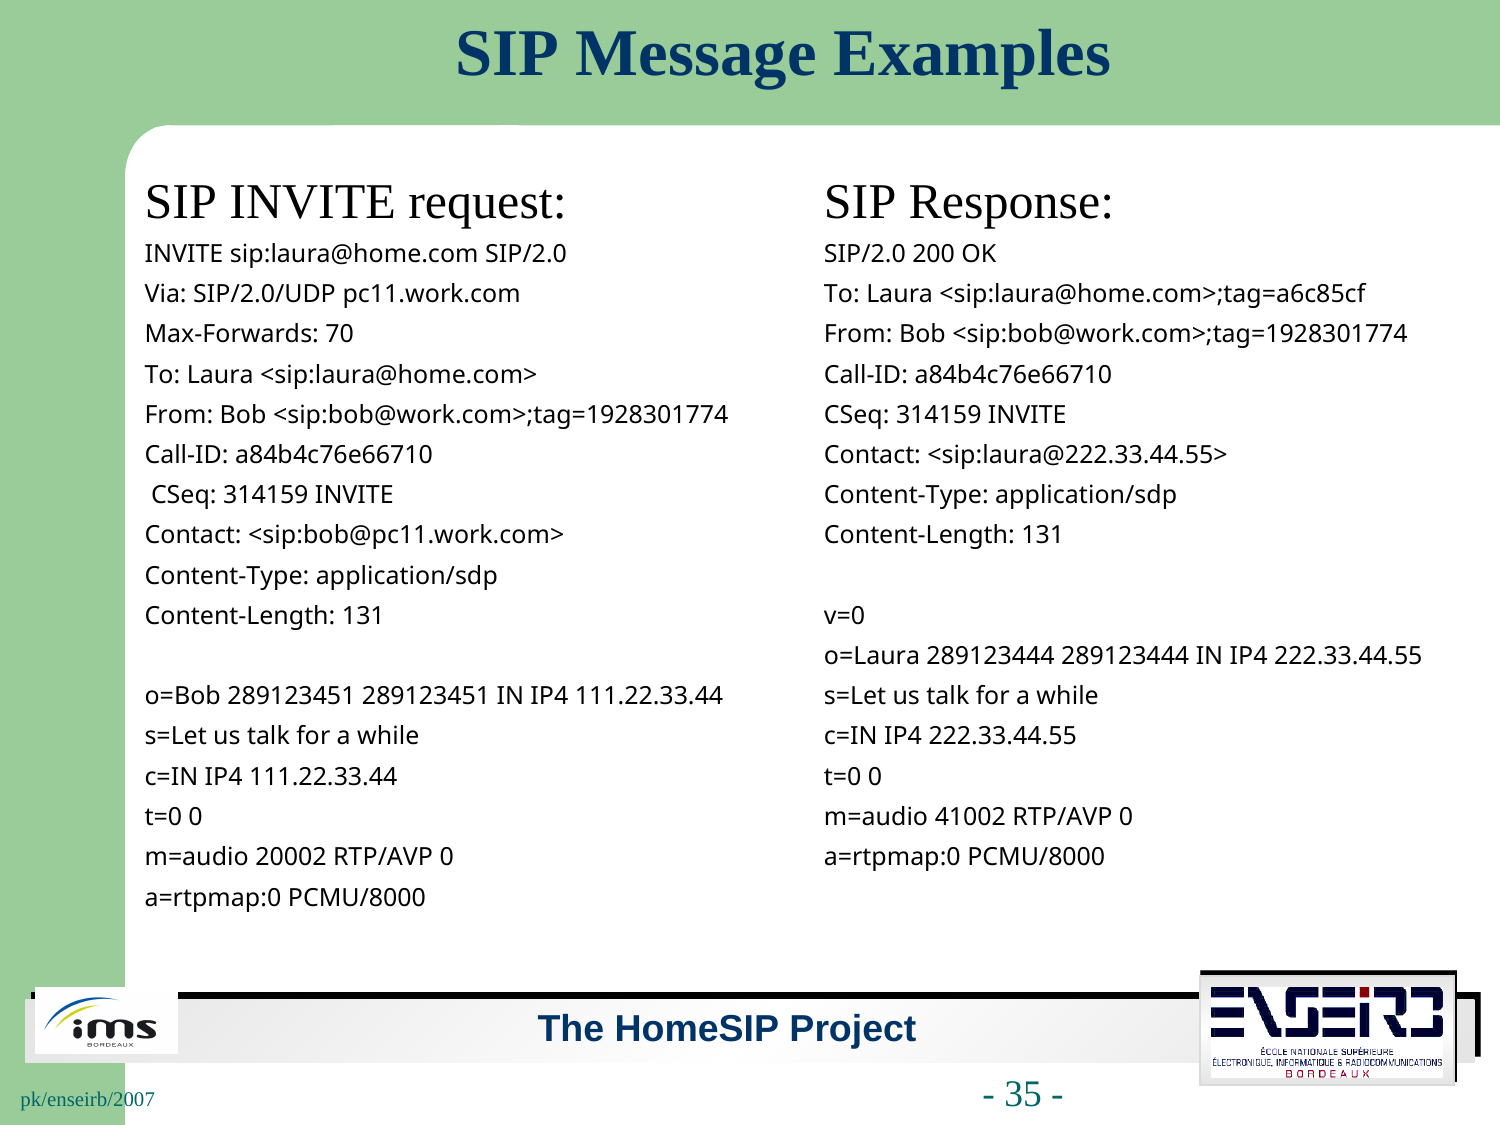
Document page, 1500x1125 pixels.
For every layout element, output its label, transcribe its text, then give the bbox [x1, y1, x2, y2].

picture [35, 987, 178, 1054]
text_box SIP Message Examples [246, 8, 1322, 99]
text_box SIP INVITE request: INVITE sip:laura@home.com SIP/2.0 Via: SIP/2.0/UDP pc11.work.com Max-Forwards: 70 To: Laura <sip:laura@home.com> From: Bob <sip:bob@work.com>;tag=1928301774 Call-ID: a84b4c76e66710 CSeq: 314159 INVITE Contact: <sip:bob@pc11.work.com> Content-Type: application/sdp Content-Length: 131 o=Bob 289123451 289123451 IN IP4 111.22.33.44 s=Let us talk for a while c=IN IP4 111.22.33.44 t=0 0 m=audio 20002 RTP/AVP 0 a=rtpmap:0 PCMU/8000 [129, 166, 809, 778]
text_box SIP Response: SIP/2.0 200 OK To: Laura <sip:laura@home.com>;tag=a6c85cf From: Bob <sip:bob@work.com>;tag=1928301774 Call-ID: a84b4c76e66710 CSeq: 314159 INVITE Contact: <sip:laura@222.33.44.55> Content-Type: application/sdp Content-Length: 131 v=0 o=Laura 289123444 289123444 IN IP4 222.33.44.55 s=Let us talk for a while c=IN IP4 222.33.44.55 t=0 0 m=audio 41002 RTP/AVP 0 a=rtpmap:0 PCMU/8000 [809, 166, 1500, 778]
picture [1211, 987, 1443, 1078]
